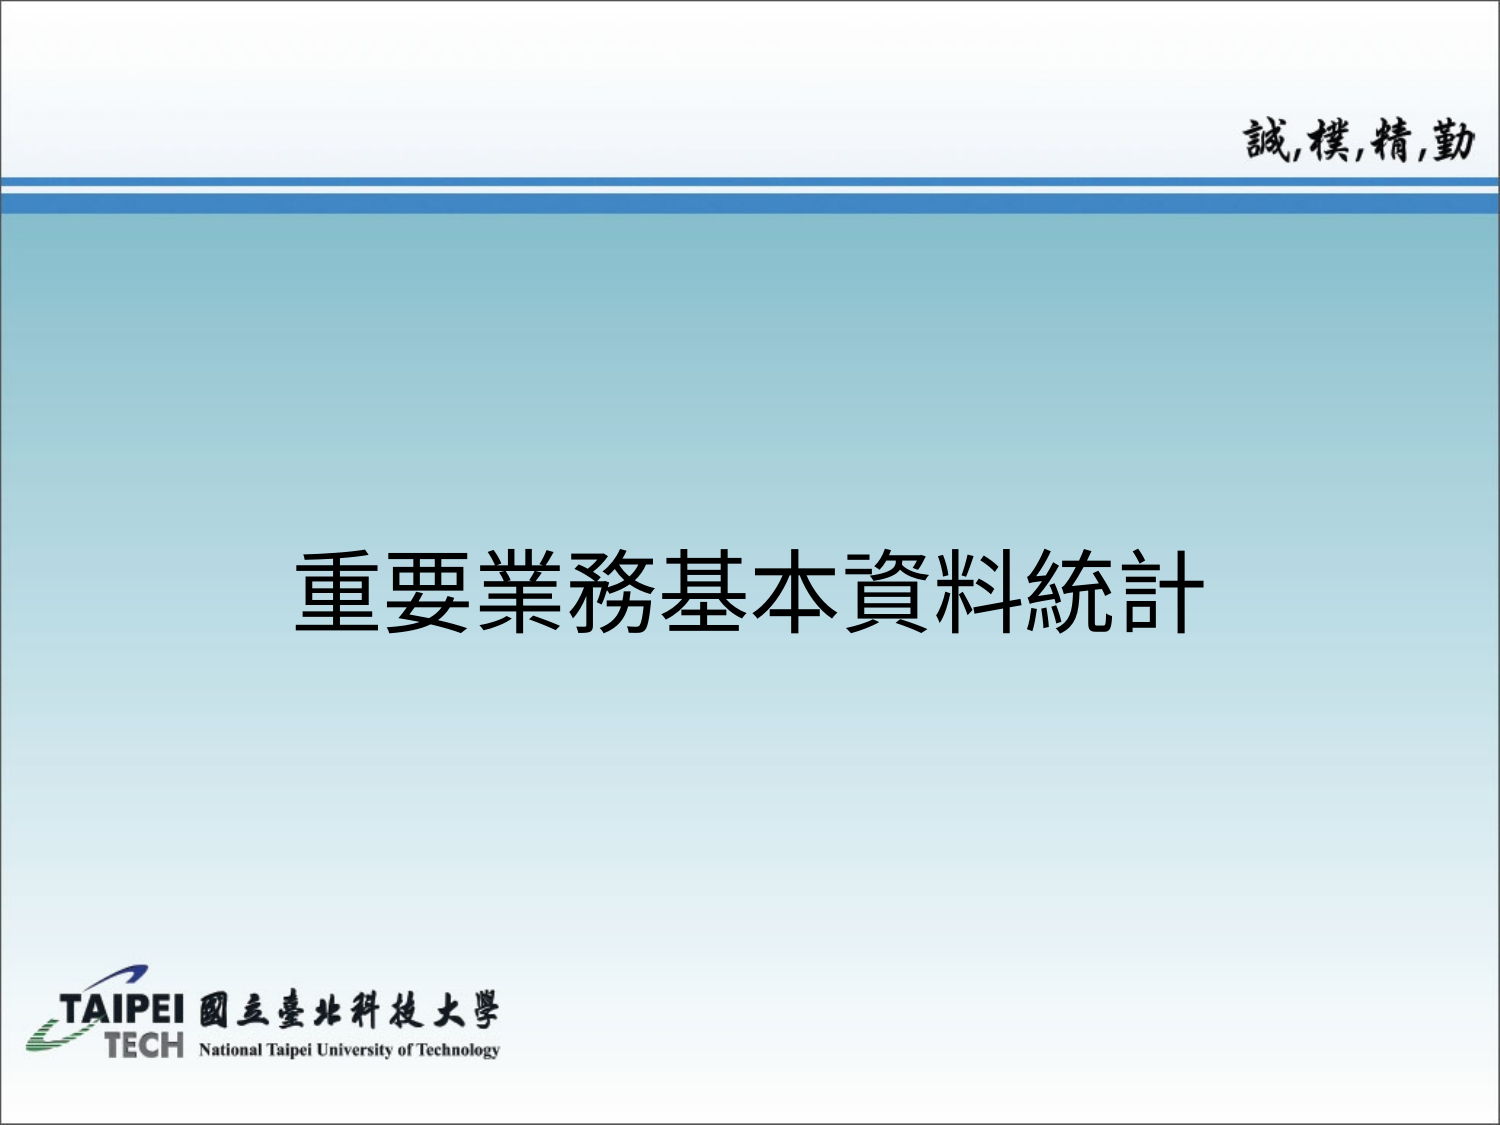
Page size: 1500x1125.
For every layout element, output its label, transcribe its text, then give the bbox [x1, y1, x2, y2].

picture [0, 0, 1500, 1125]
list 重要業務基本資料統計 [100, 527, 1400, 728]
